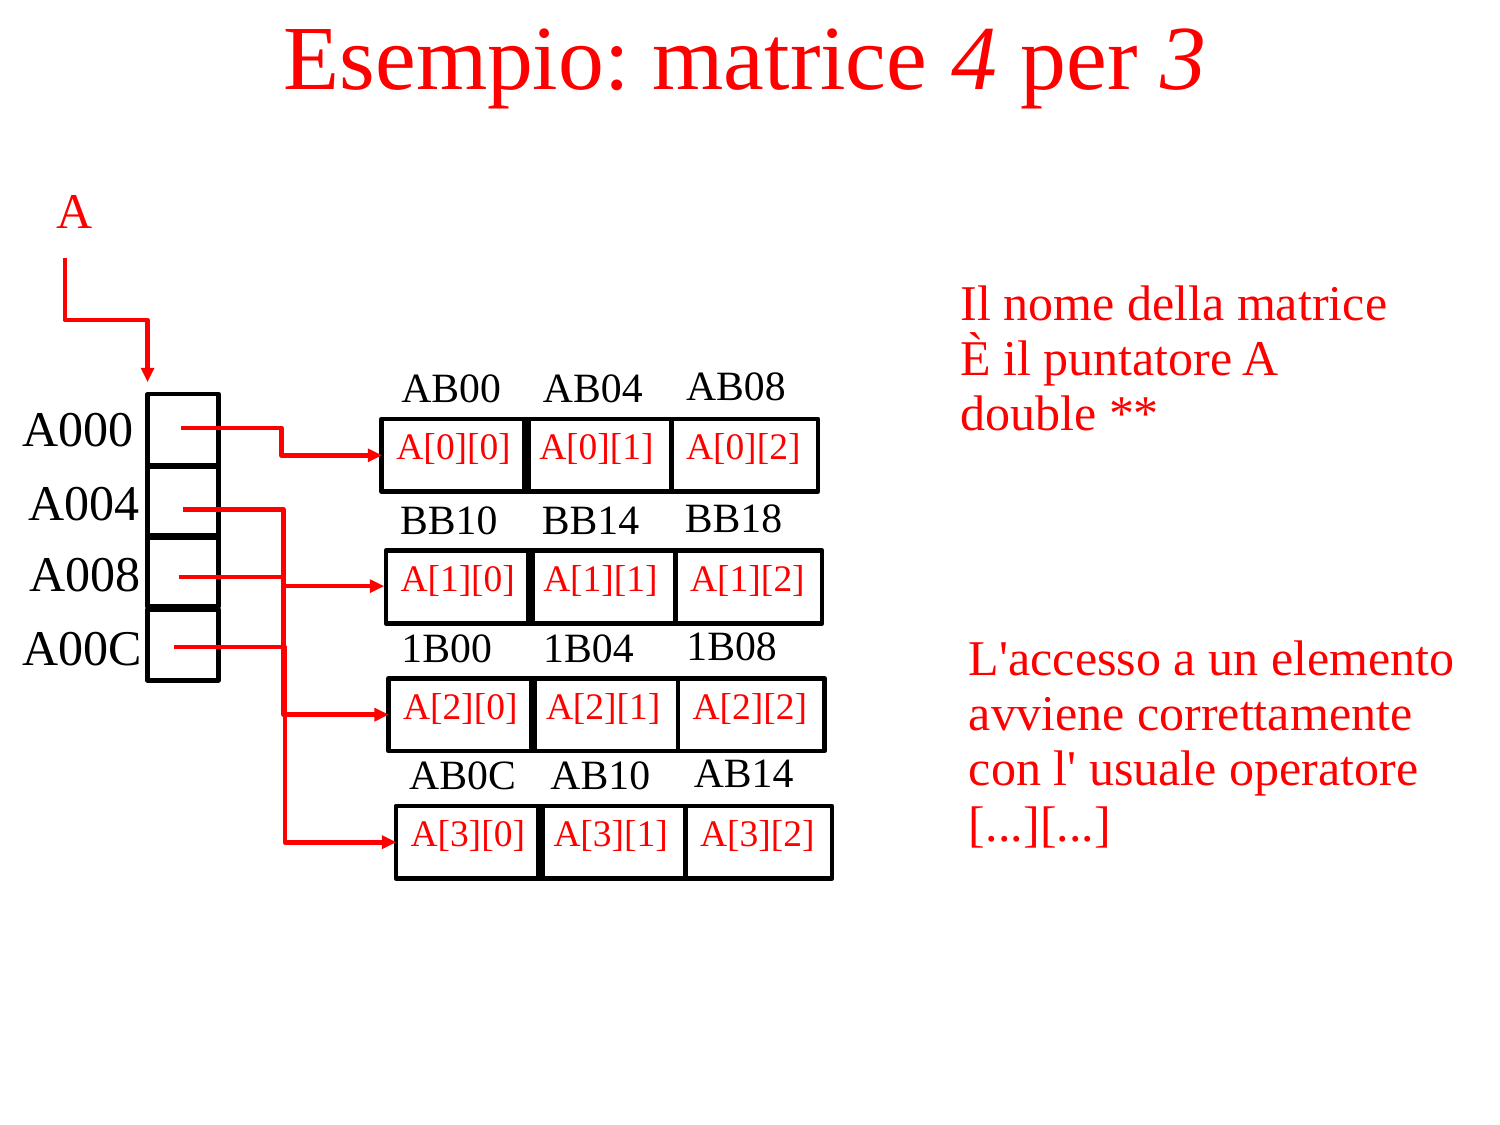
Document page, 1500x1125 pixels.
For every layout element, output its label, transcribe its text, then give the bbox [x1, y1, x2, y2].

text_box A[0][1] [524, 419, 671, 492]
text_box A[1][1] [528, 550, 675, 624]
text_box BB18 [670, 487, 798, 549]
text_box A[3][1] [538, 805, 685, 879]
text_box A00C [150, 613, 157, 678]
text_box A[2][2] [677, 678, 825, 751]
text_box 1B00 [386, 617, 508, 679]
text_box AB04 [528, 357, 658, 419]
text_box A [41, 177, 108, 248]
text_box A00C [7, 613, 157, 684]
text_box Il nome della matrice È il puntatore A double ** [945, 268, 1403, 449]
text_box A[3][0] [395, 805, 538, 879]
text_box L'accesso a un elemento avviene correttamente con l' usuale operatore [...][...] [954, 623, 1483, 860]
text_box AB0C [394, 744, 531, 806]
text_box BB10 [385, 490, 513, 552]
text_box A[0][0] [381, 419, 524, 492]
text_box 1B08 [671, 615, 792, 677]
text_box A[1][2] [675, 550, 822, 624]
text_box 1B04 [528, 617, 649, 679]
text_box AB08 [671, 355, 801, 417]
text_box A000 [7, 394, 149, 465]
text_box AB00 [386, 357, 517, 419]
text_box A[3][2] [685, 805, 833, 879]
text_box A[2][1] [531, 678, 677, 751]
text_box A[2][0] [388, 678, 531, 751]
text_box A004 [13, 468, 155, 540]
text_box BB14 [527, 490, 655, 552]
text_box A008 [14, 539, 156, 610]
text_box A[0][2] [671, 419, 818, 492]
text_box AB14 [678, 742, 809, 804]
title Esempio: matrice 4 per 3 [107, 0, 1383, 188]
text_box AB10 [535, 744, 666, 806]
text_box A[1][0] [385, 550, 528, 624]
